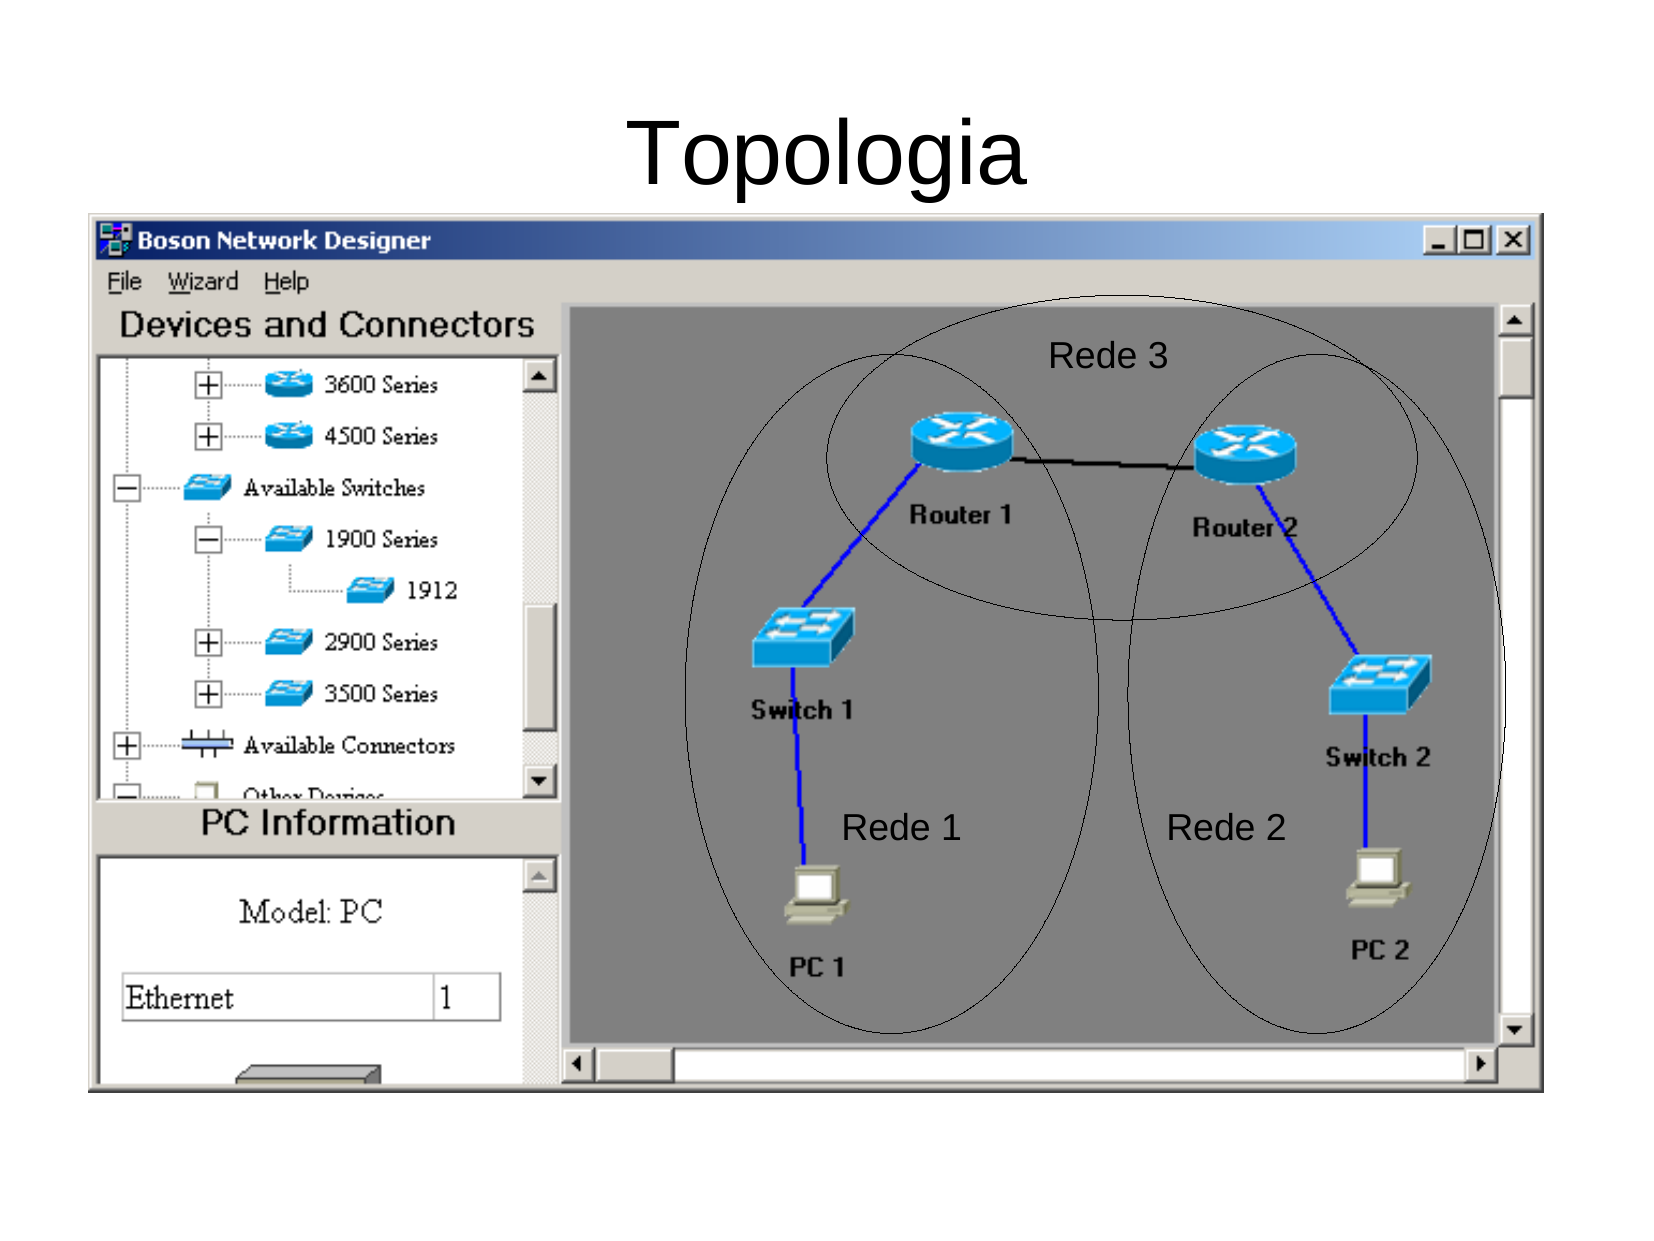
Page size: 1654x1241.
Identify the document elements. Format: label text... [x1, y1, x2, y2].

picture [88, 213, 1544, 1093]
text_box Rede 2 [1151, 799, 1418, 857]
text_box Rede 3 [1033, 326, 1300, 384]
title Topologia [82, 56, 1571, 250]
text_box Rede 1 [826, 799, 1093, 857]
